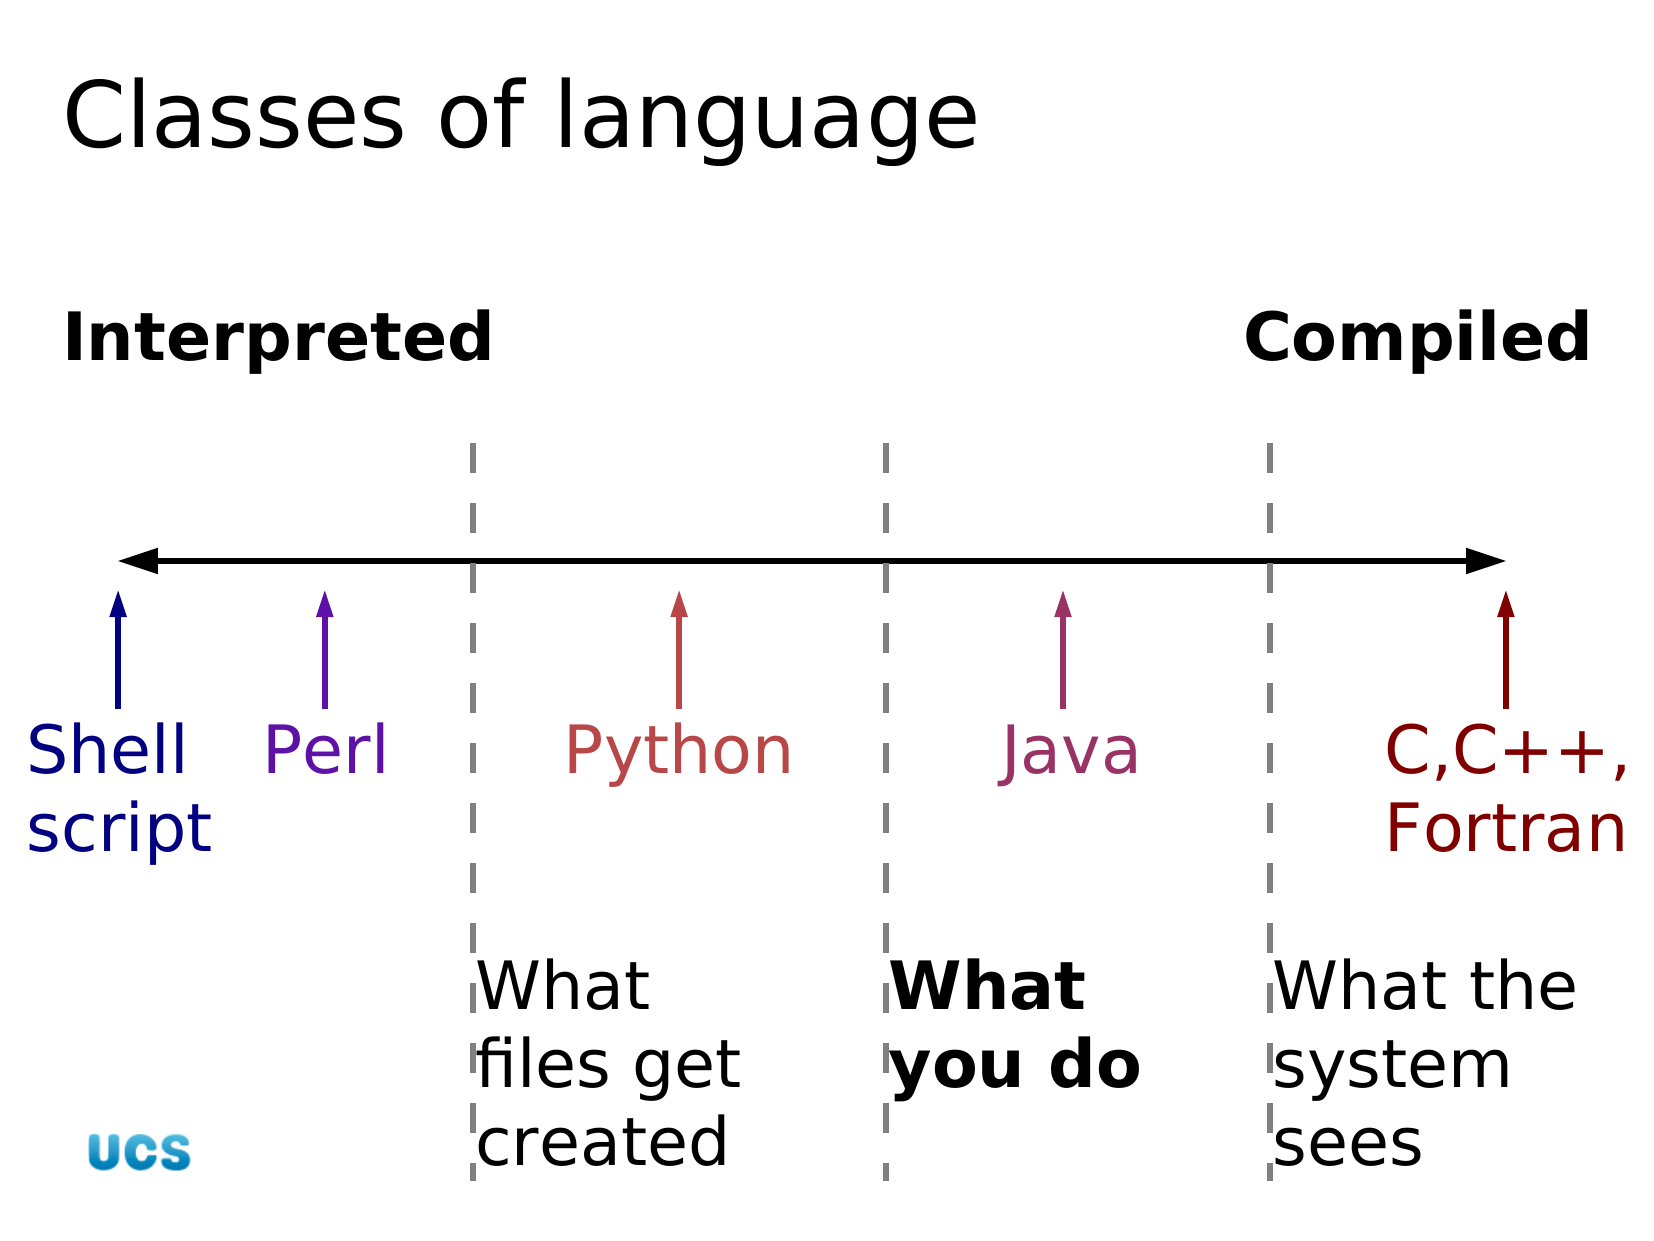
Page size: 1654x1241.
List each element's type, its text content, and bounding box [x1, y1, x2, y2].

text_box What files get created [472, 944, 746, 1185]
text_box Java [998, 708, 1146, 793]
text_box Interpreted [59, 295, 499, 380]
text_box Compiled [1240, 295, 1598, 380]
text_box Perl [259, 708, 394, 793]
text_box Python [561, 708, 799, 793]
text_box What the system sees [1269, 944, 1582, 1185]
text_box C,C++, Fortran [1381, 708, 1636, 871]
picture [88, 1133, 191, 1172]
text_box What you do [885, 944, 1146, 1107]
text_box Shell script [23, 708, 216, 871]
text_box Classes of language [59, 59, 986, 173]
